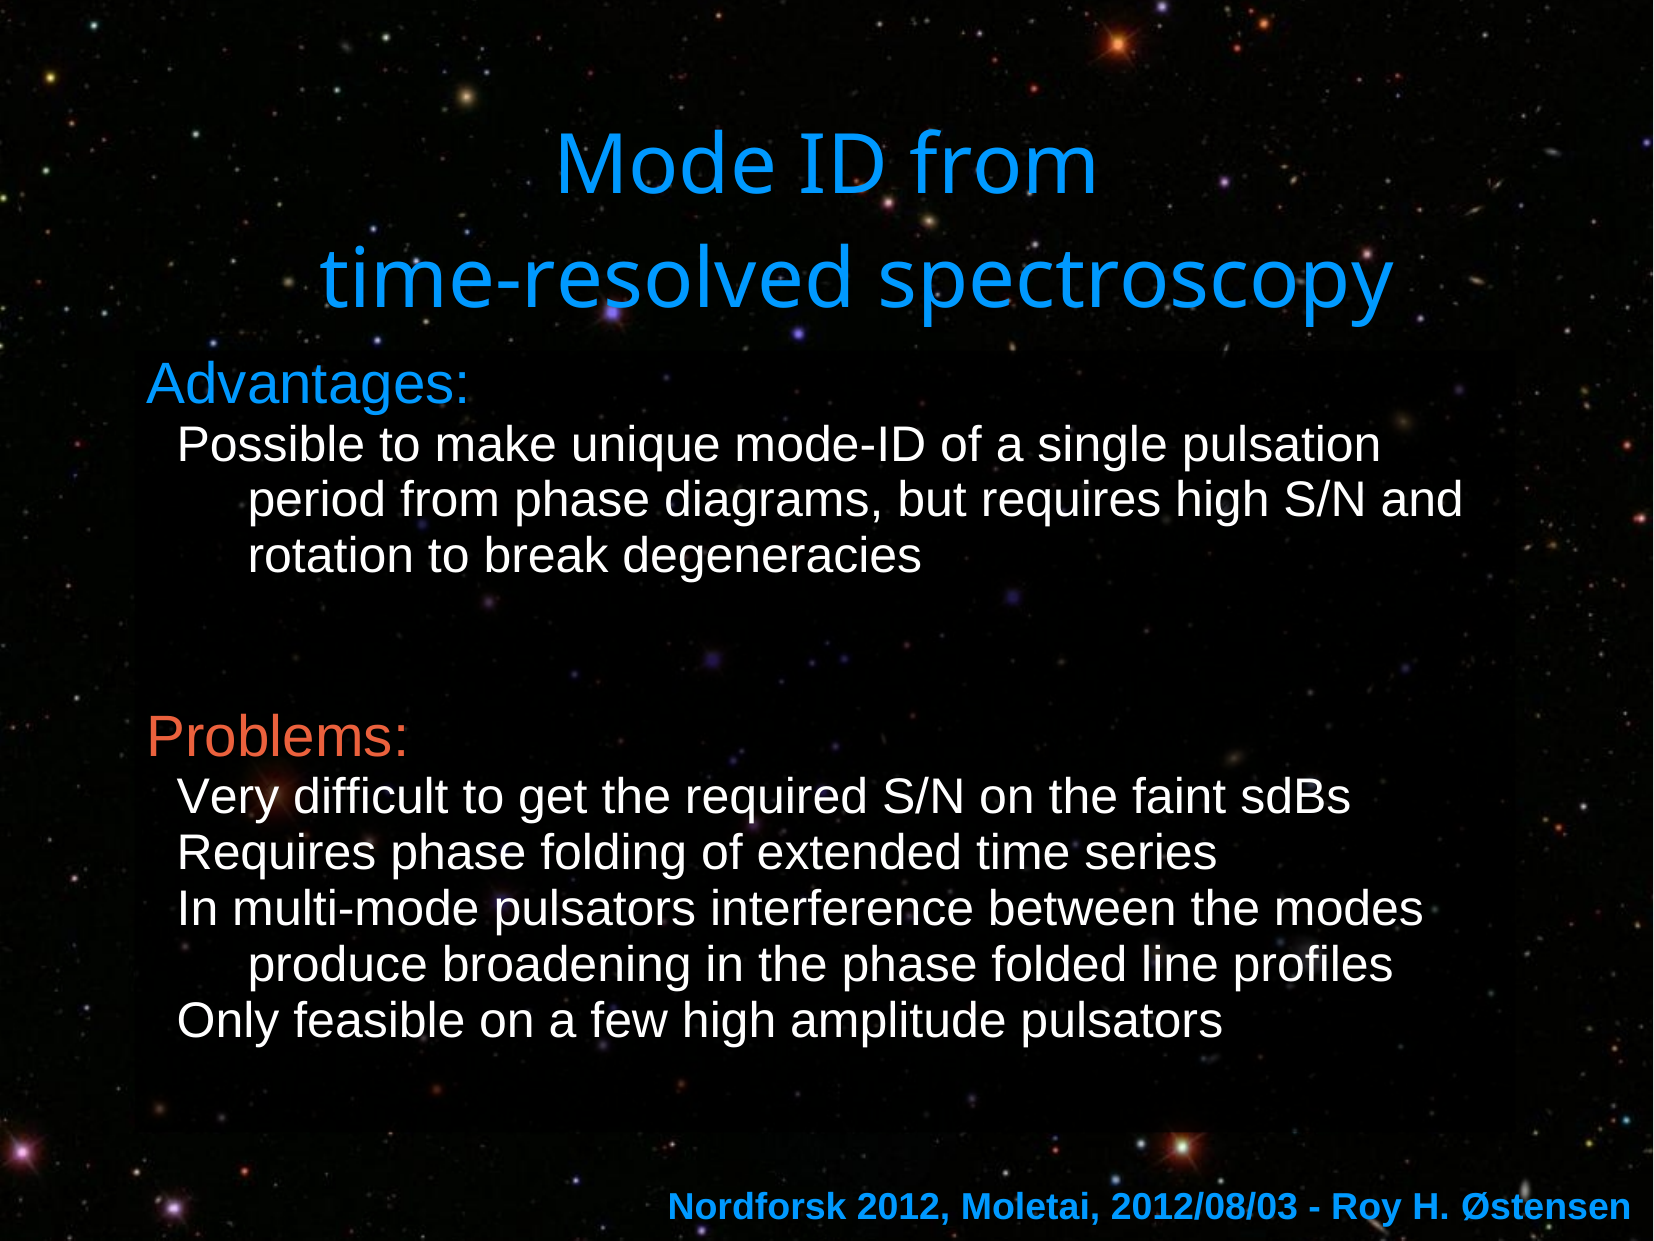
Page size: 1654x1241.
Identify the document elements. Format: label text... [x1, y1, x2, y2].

list Advantages: Possible to make unique mode-ID of a single pulsation period from phase diagrams, but requires high S/N and rotation to break degeneracies Problems: Very difficult to get the required S/N on the faint sdBs Requires phase folding of extended time series In multi-mode pulsators interference between the modes produce broadening in the phase folded line profiles Only feasible on a few high amplitude pulsators [134, 350, 1516, 1133]
picture [0, 0, 1654, 1241]
title Mode ID from time-resolved spectroscopy [121, 114, 1534, 322]
